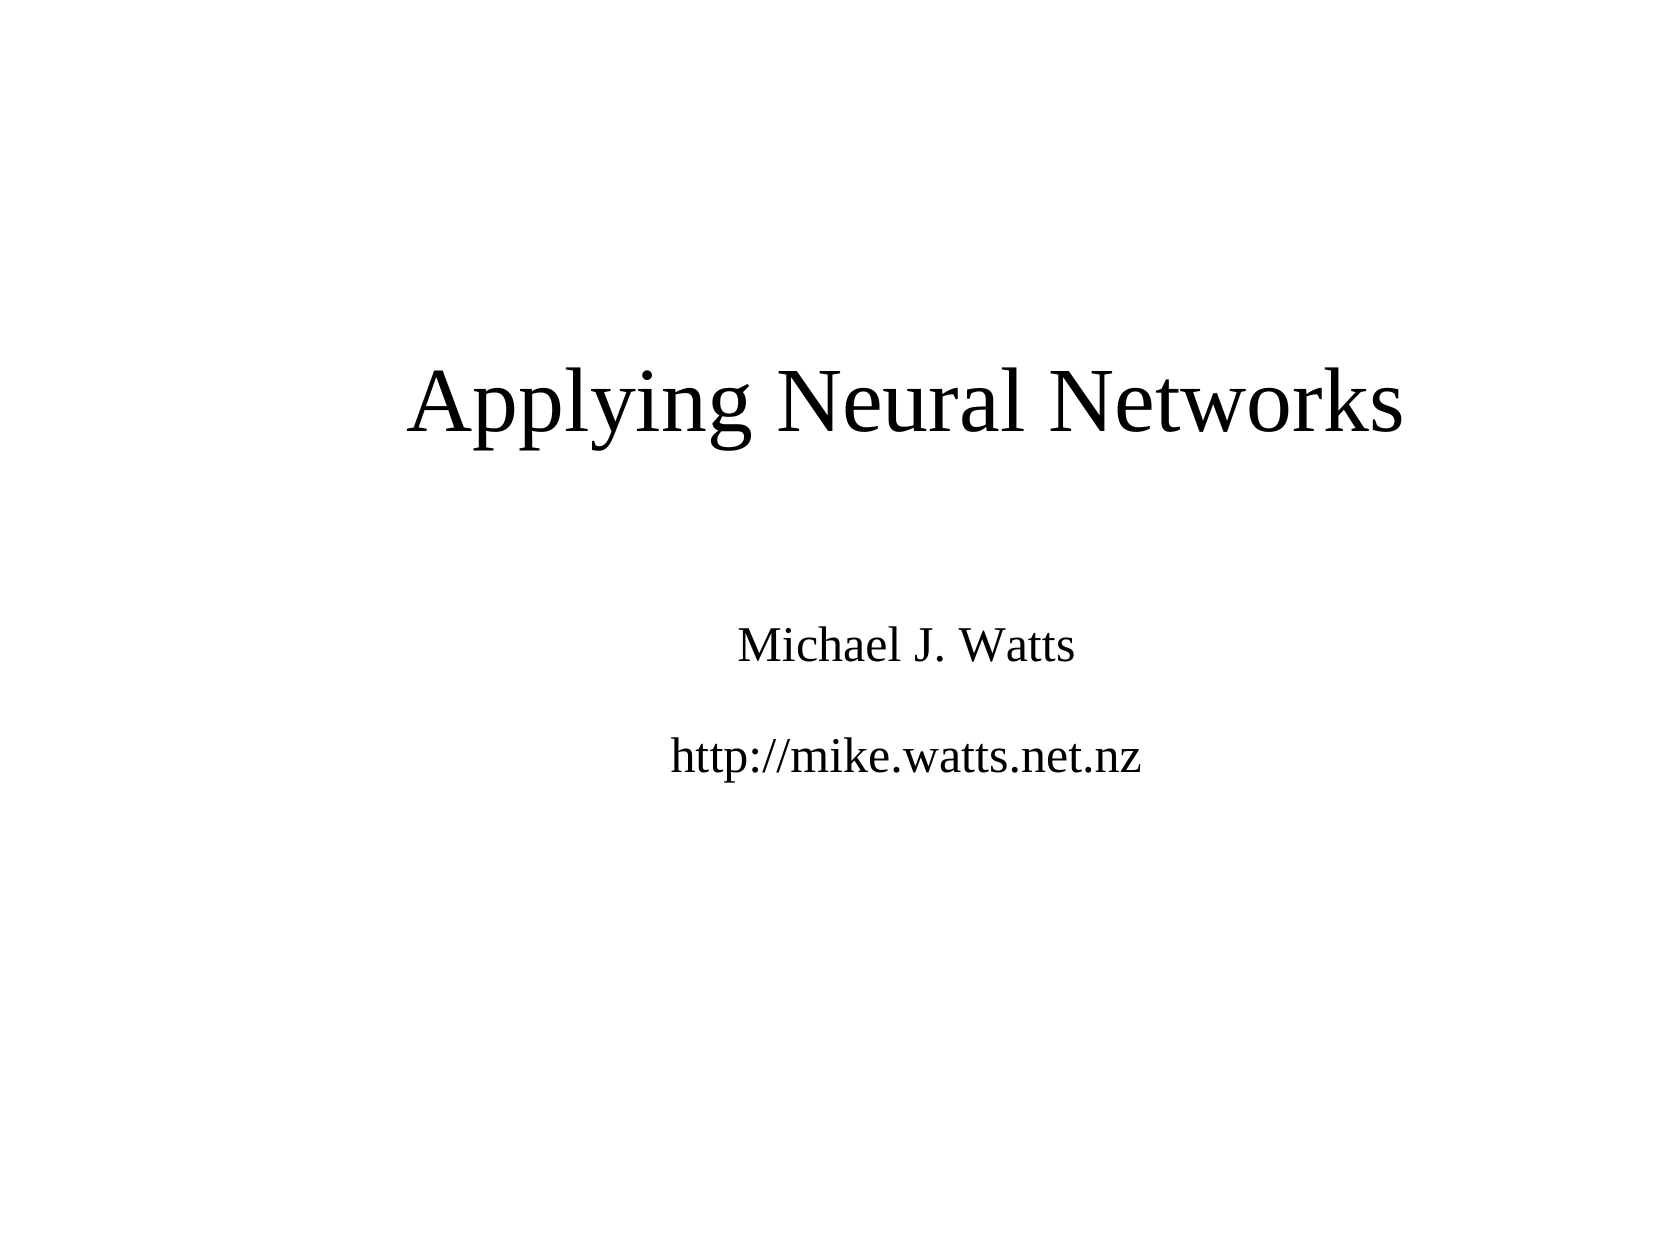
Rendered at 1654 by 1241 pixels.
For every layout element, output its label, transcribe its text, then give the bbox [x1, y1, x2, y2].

text_box Applying Neural Networks Michael J. Watts http://mike.watts.net.nz [380, 349, 1433, 962]
